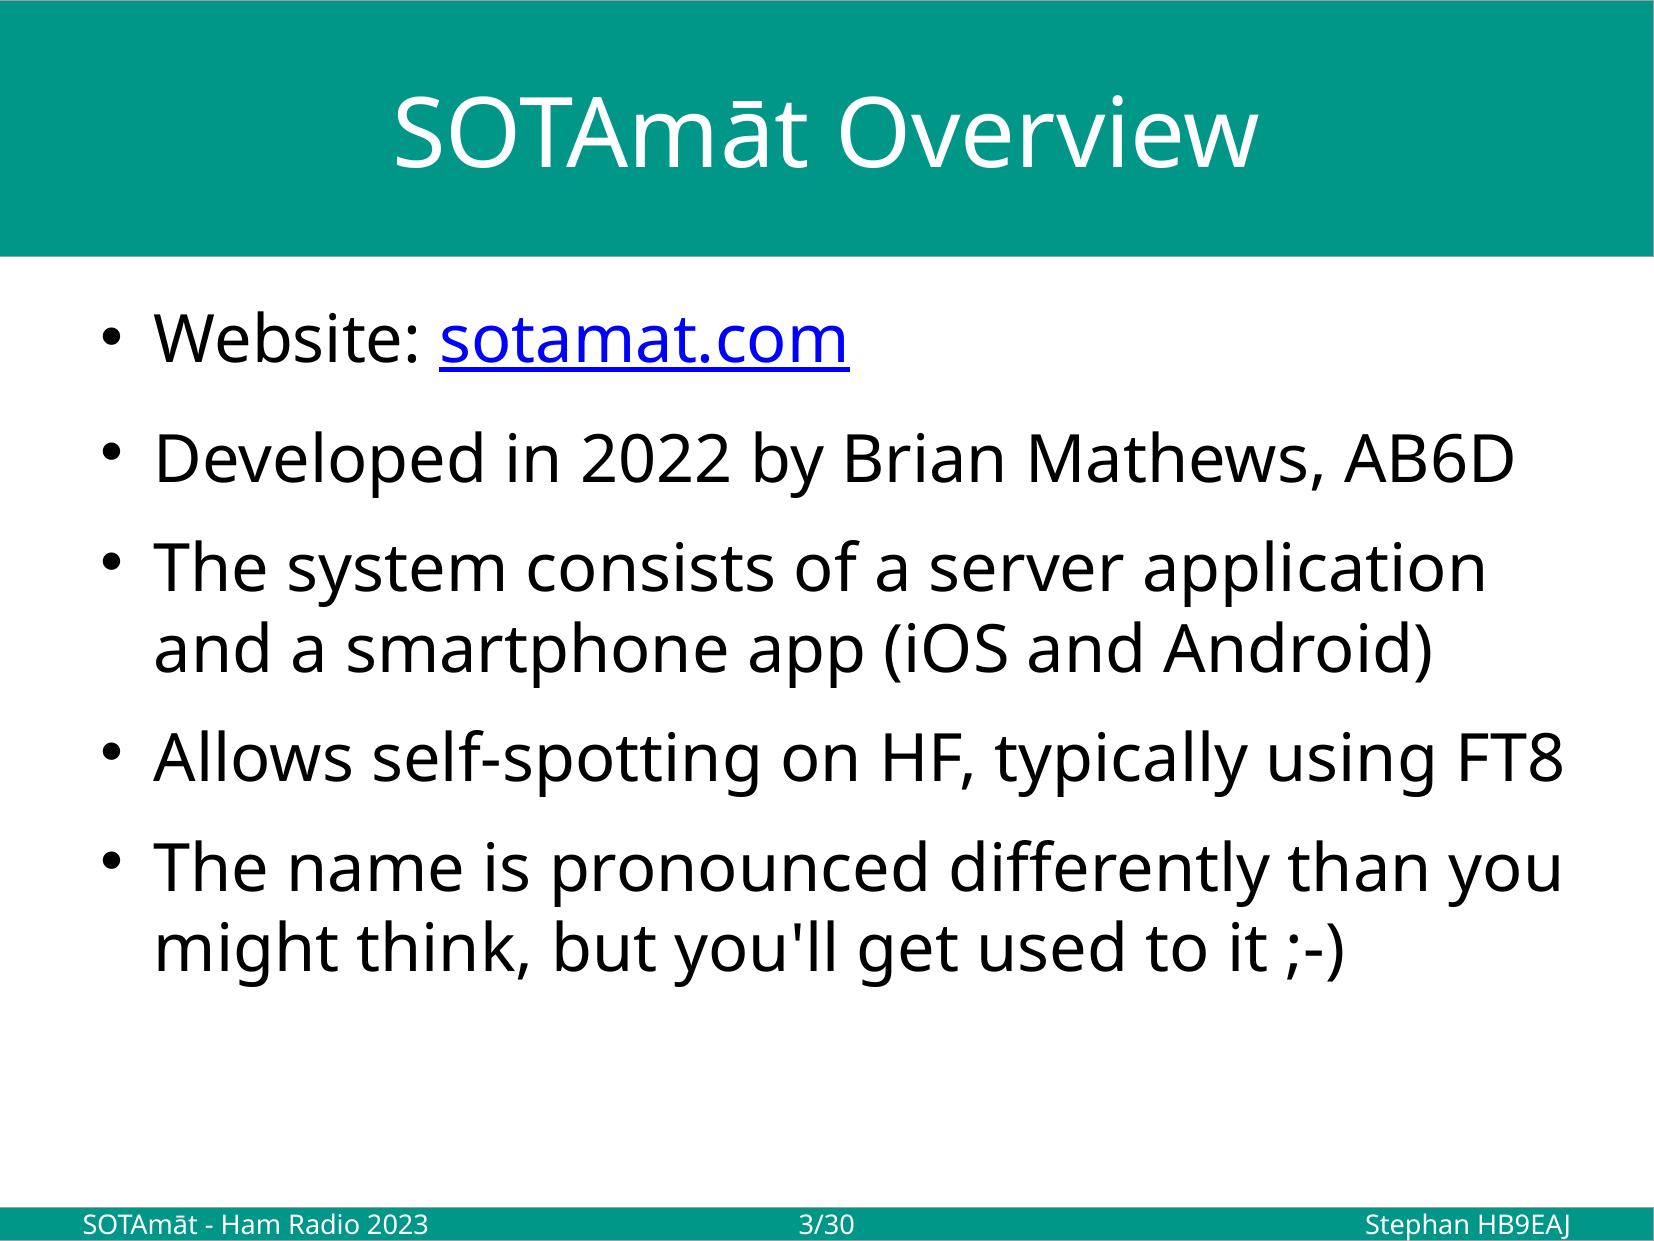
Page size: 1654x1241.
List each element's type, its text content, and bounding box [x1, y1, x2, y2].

title SOTAmāt Overview [82, 0, 1571, 257]
list Website: sotamat.com Developed in 2022 by Brian Mathews, AB6D The system consists of a server application and a smartphone app (iOS and Android) Allows self-spotting on HF, typically using FT8 The name is pronounced differently than you might think, but you'll get used to it ;-) [82, 295, 1571, 1181]
